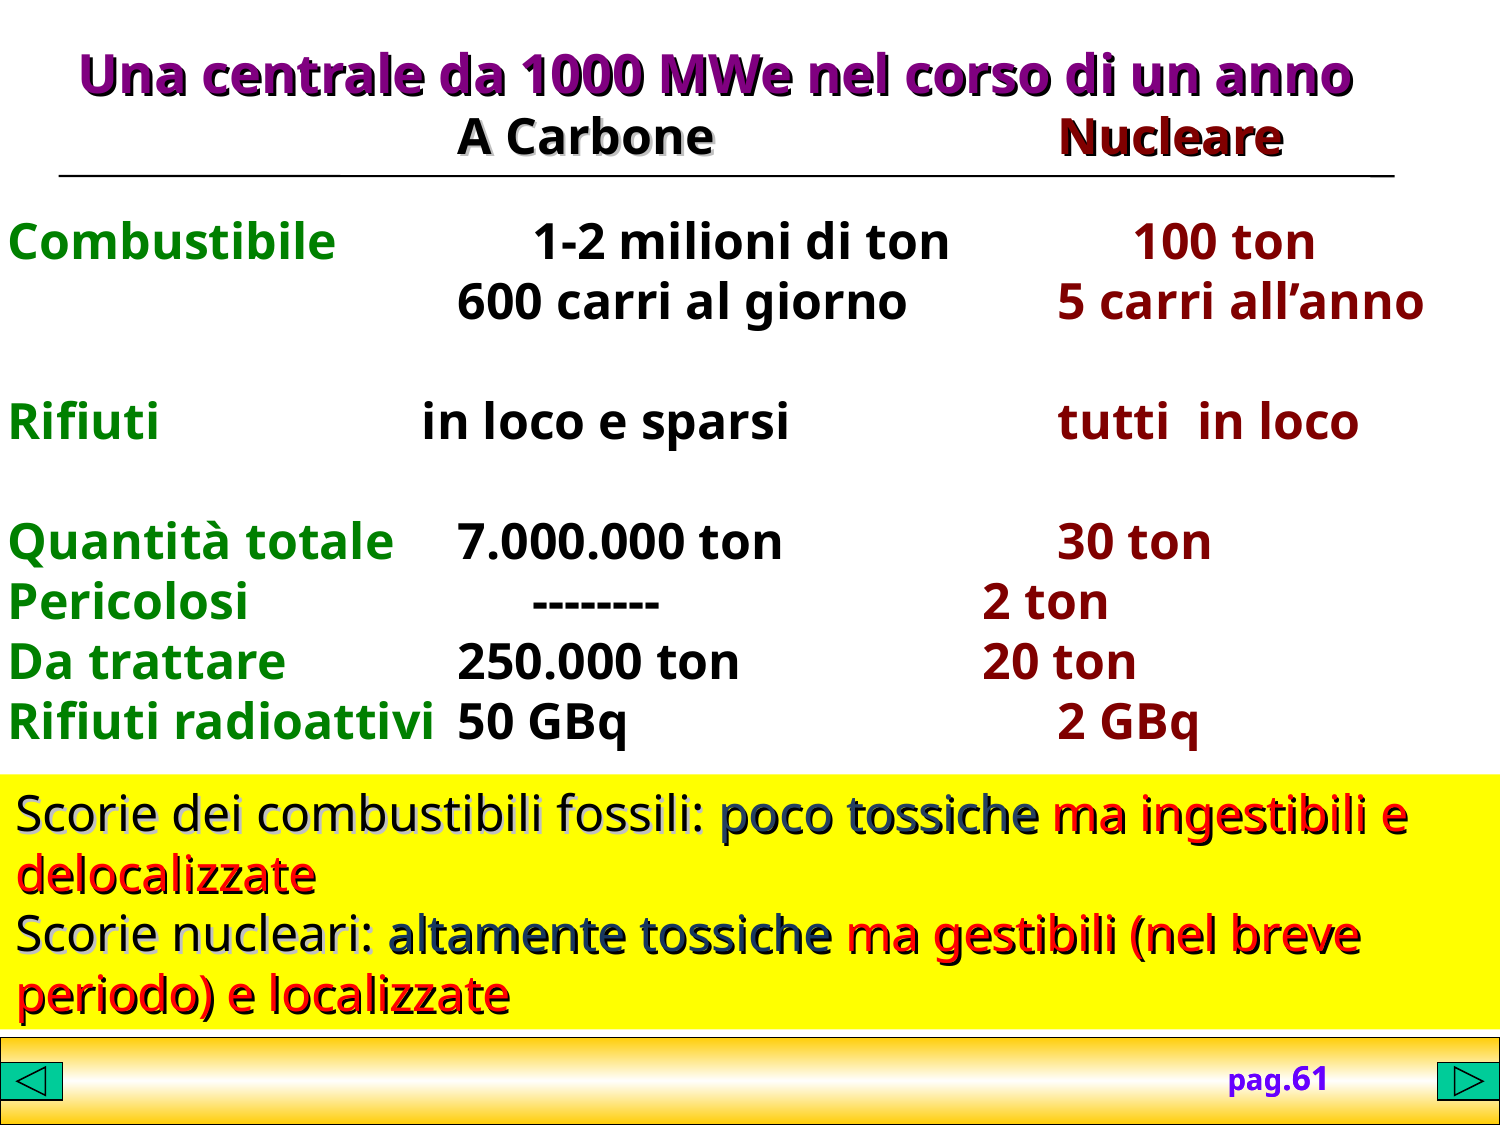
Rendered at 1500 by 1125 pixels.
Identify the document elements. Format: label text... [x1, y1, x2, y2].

text_box Scorie dei combustibili fossili: poco tossiche ma ingestibili e delocalizzate Scorie nucleari: altamente tossiche ma gestibili (nel breve periodo) e localizzate [0, 774, 1500, 1030]
text_box pag.<number> [1212, 1049, 1413, 1125]
text_box Una centrale da 1000 MWe nel corso di un anno A Carbone Nucleare Combustibile 1-2 milioni di ton 100 ton 600 carri al giorno 5 carri all’anno Rifiuti in loco e sparsi tutti in loco Quantità totale 7.000.000 ton 30 ton Pericolosi -------- 2 ton Da trattare 250.000 ton 20 ton Rifiuti radioattivi 50 GBq 2 GBq [0, 31, 1500, 757]
